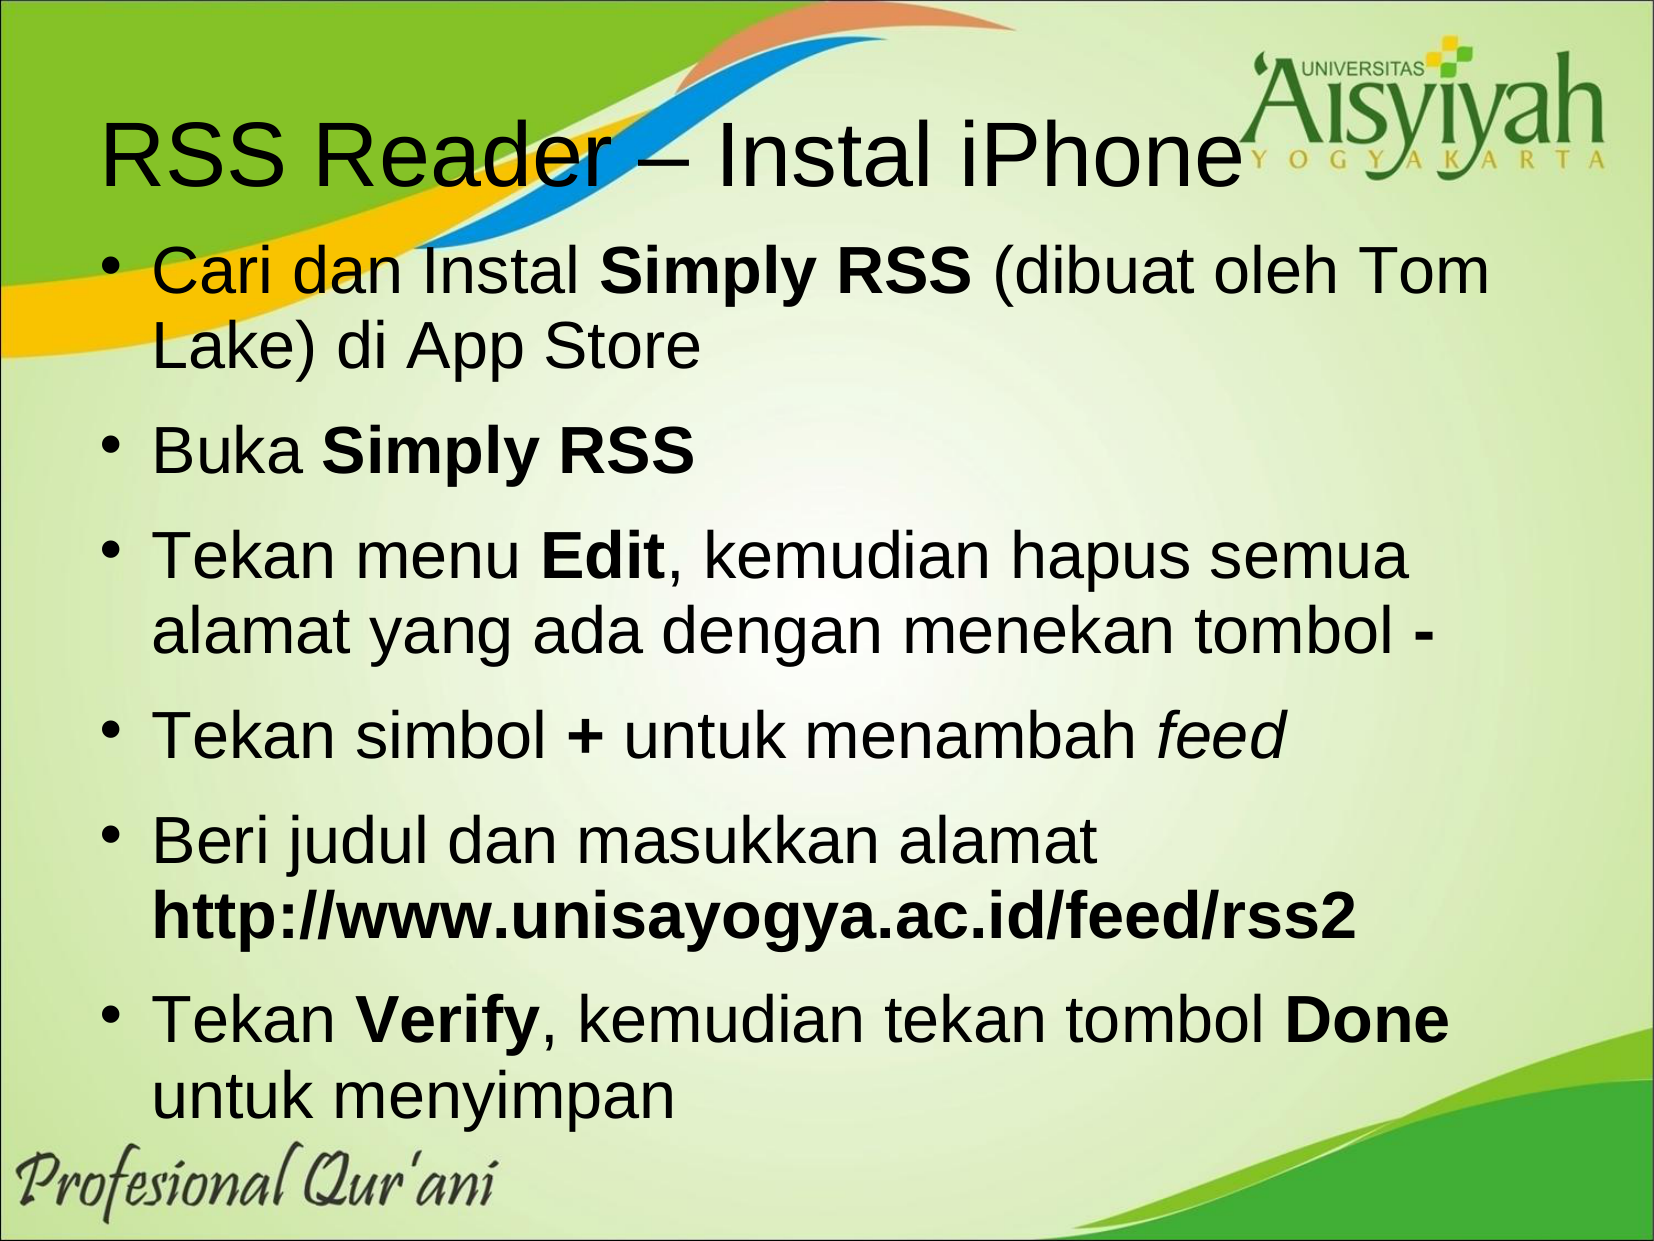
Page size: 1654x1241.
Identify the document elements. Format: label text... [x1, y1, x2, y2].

picture [0, 0, 1654, 1241]
text_box RSS Reader – Instal iPhone [82, 94, 1264, 213]
text_box Cari dan Instal Simply RSS (dibuat oleh Tom Lake) di App Store Buka Simply RSS Tekan menu Edit, kemudian hapus semua alamat yang ada dengan menekan tombol - Tekan simbol + untuk menambah feed Beri judul dan masukkan alamat http://www.unisayogya.ac.id/feed/rss2 Tekan Verify, kemudian tekan tombol Done untuk menyimpan [82, 230, 1571, 1171]
